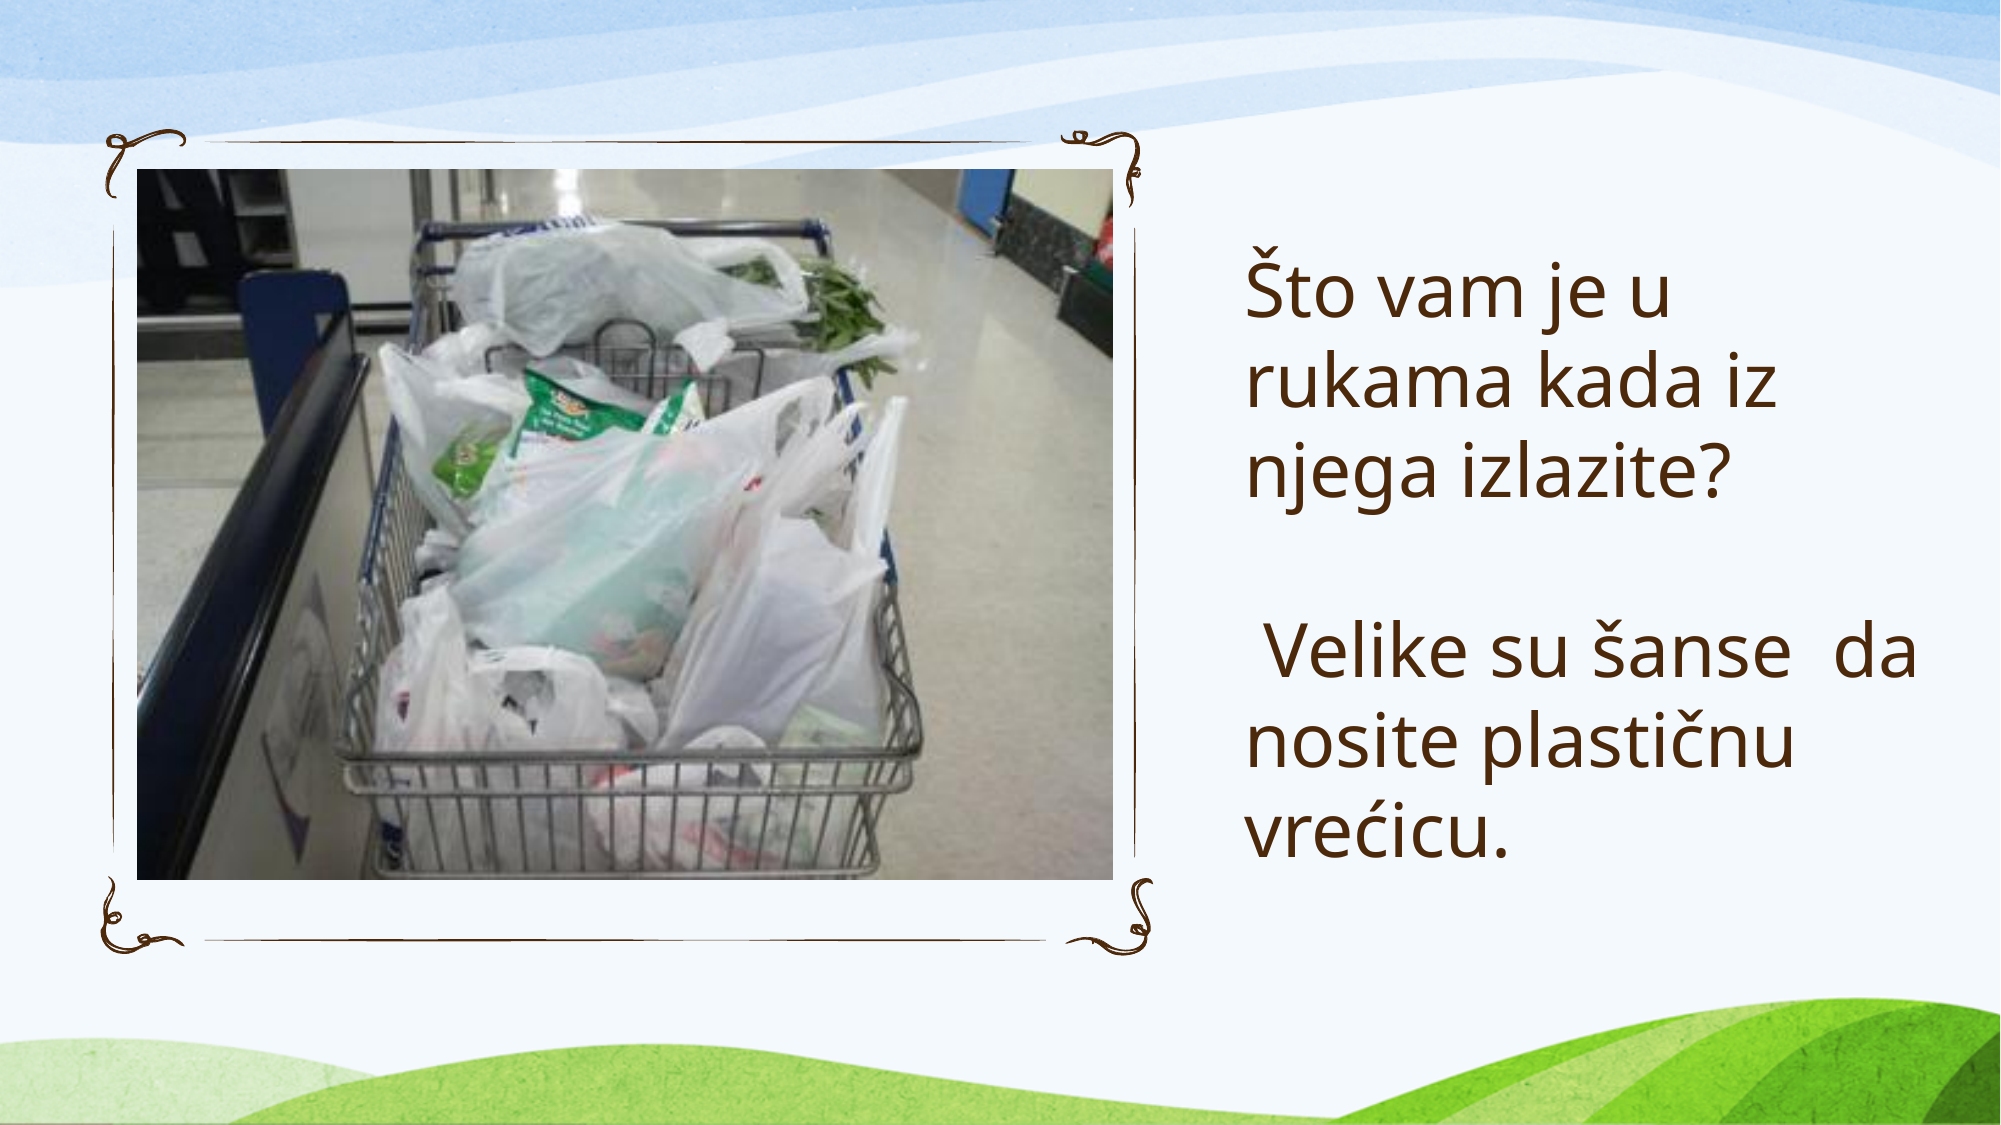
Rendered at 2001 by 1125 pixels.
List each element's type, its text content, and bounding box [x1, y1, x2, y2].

picture [137, 169, 1113, 880]
title Što vam je u rukama kada iz njega izlazite? Velike su šanse da nosite plastičnu vrećicu. [1229, 218, 1975, 880]
